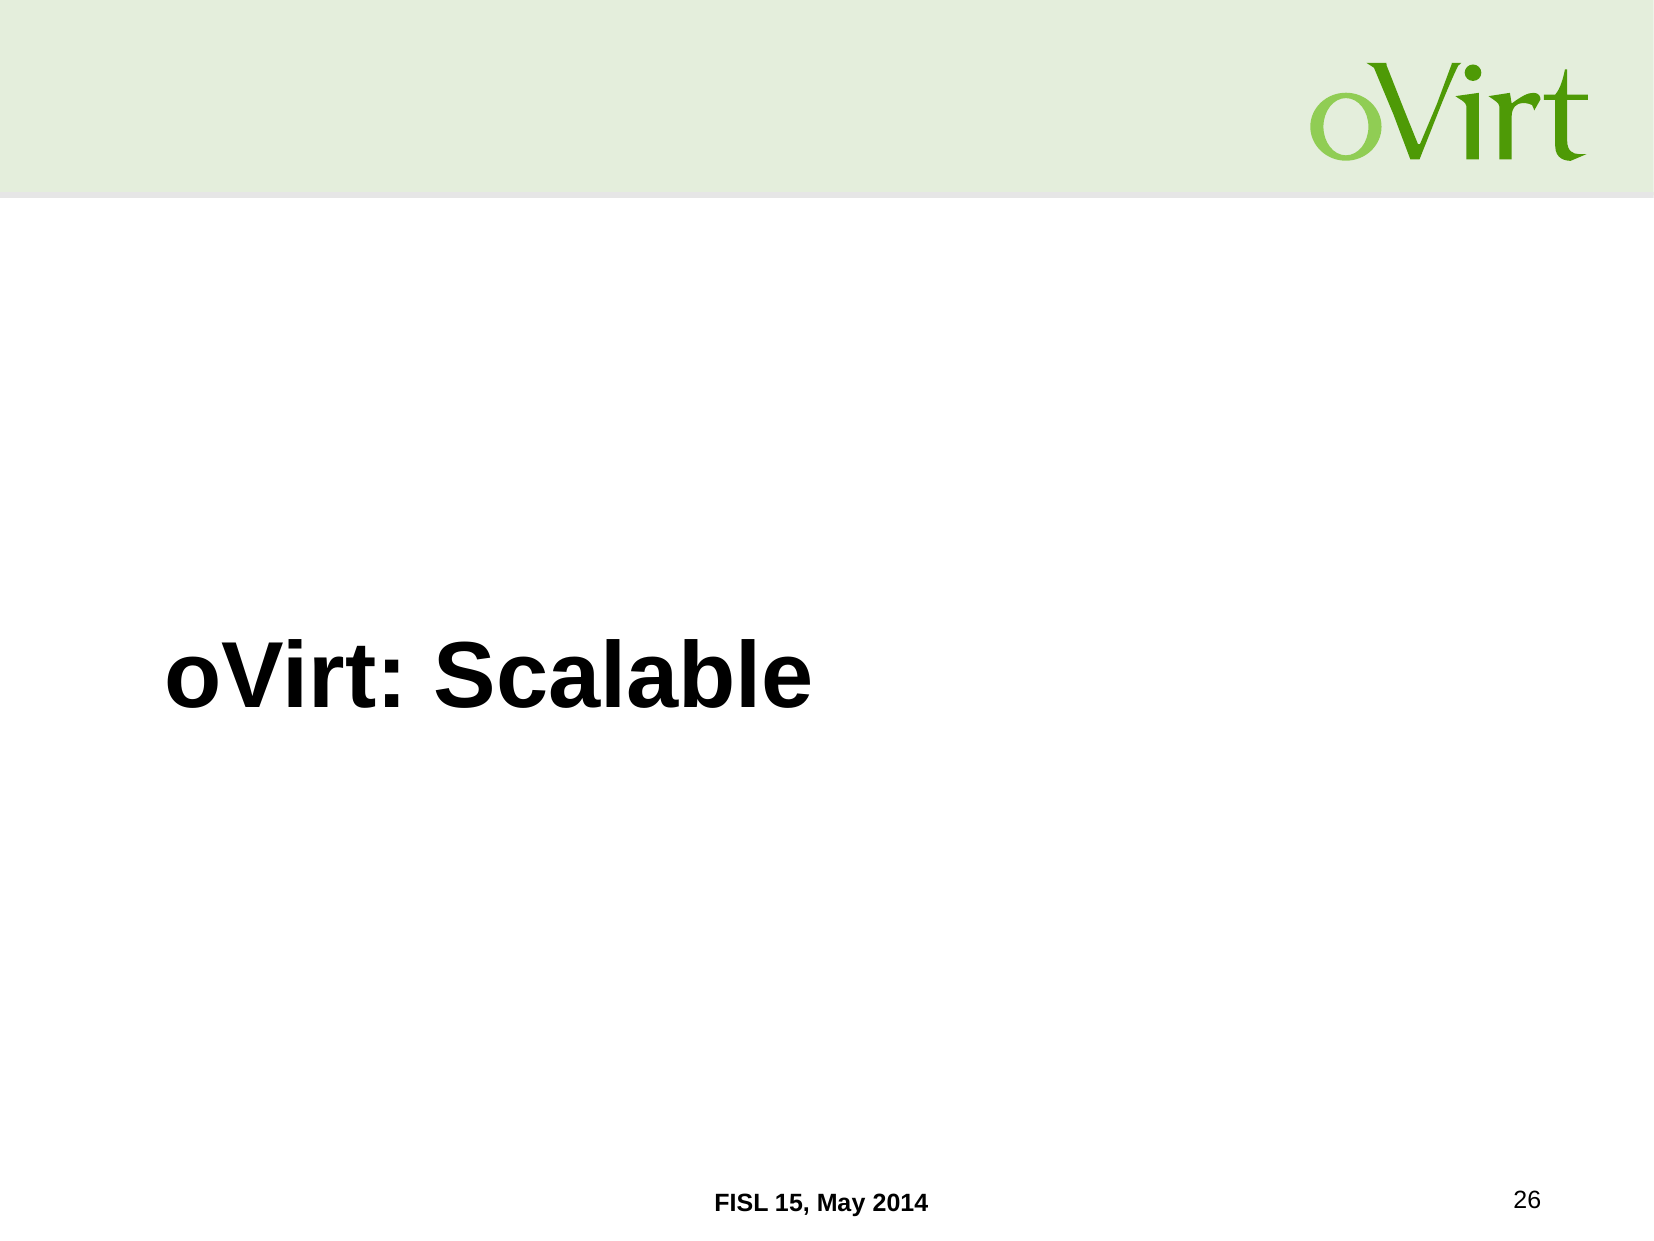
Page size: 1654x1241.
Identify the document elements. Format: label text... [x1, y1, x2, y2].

text_box oVirt: Scalable [150, 615, 1654, 750]
